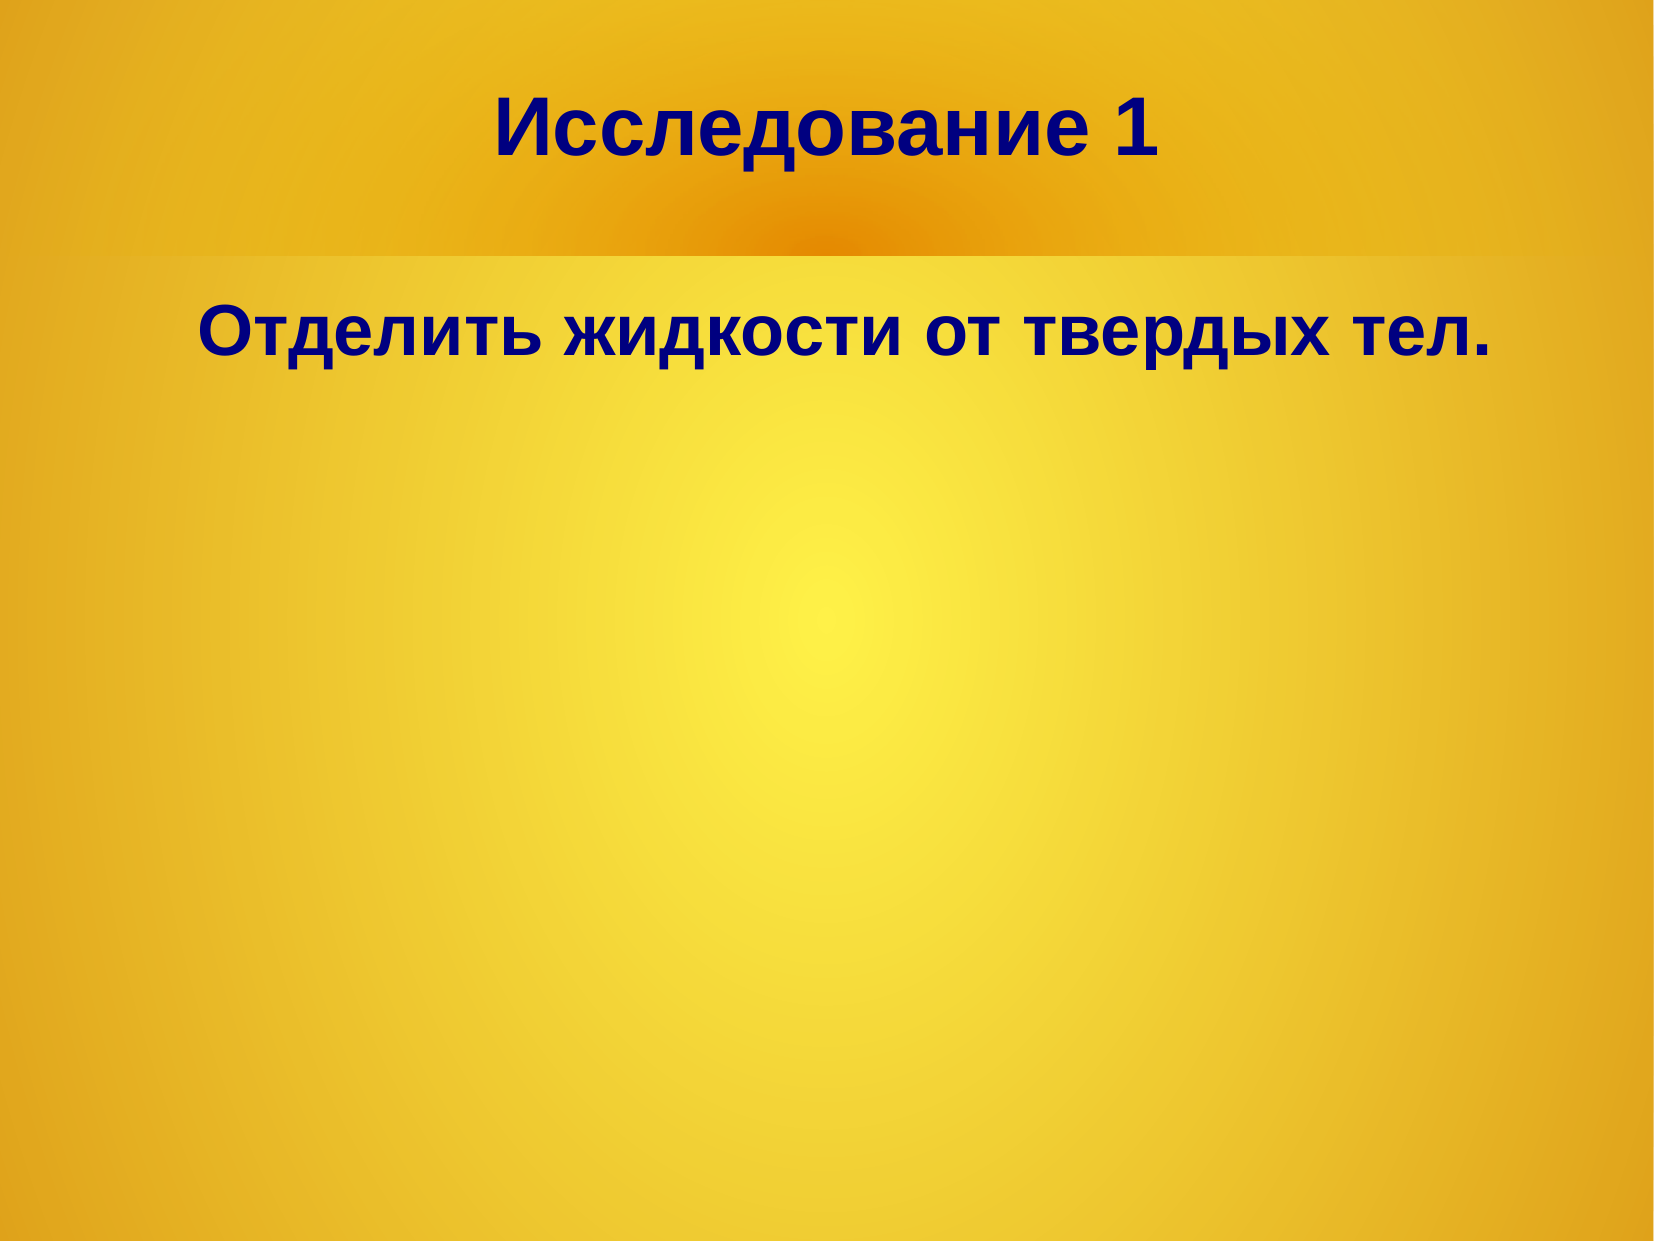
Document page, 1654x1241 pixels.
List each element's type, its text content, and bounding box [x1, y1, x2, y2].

title Исследование 1 [389, 49, 1264, 205]
list Отделить жидкости от твердых тел. [82, 290, 1538, 1241]
